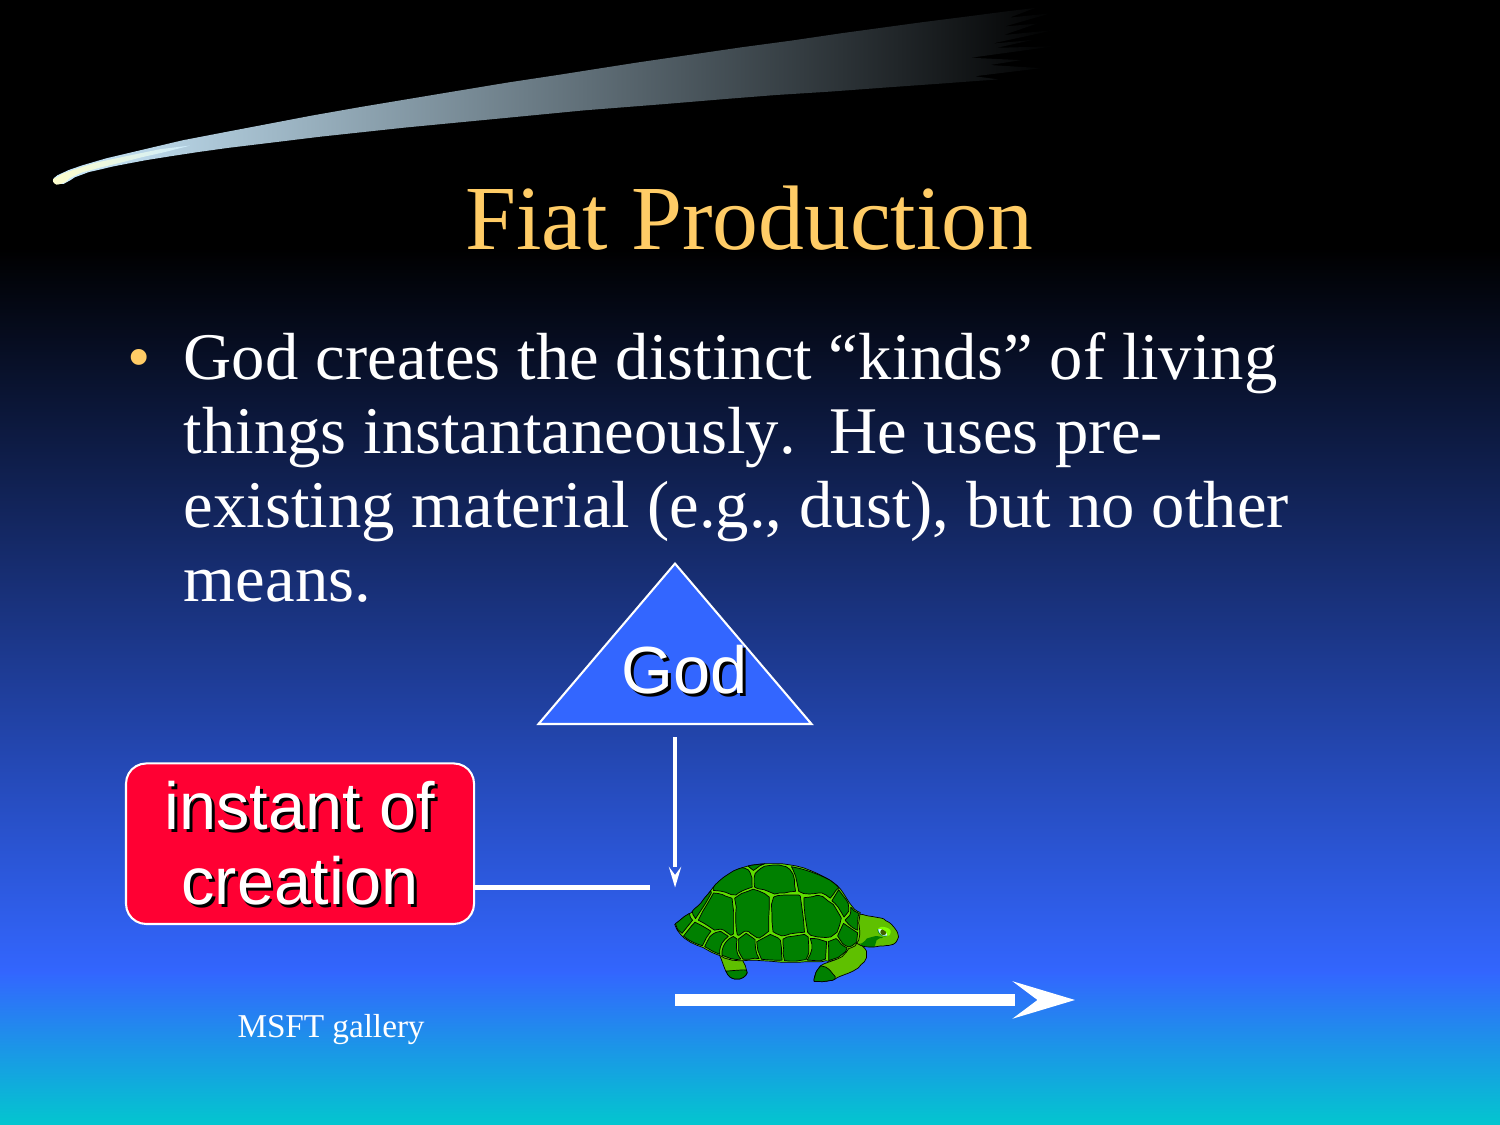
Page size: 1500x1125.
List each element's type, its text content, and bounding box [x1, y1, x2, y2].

list God creates the distinct “kinds” of living things instantaneously. He uses pre-existing material (e.g., dust), but no other means. [112, 312, 1388, 663]
chart [673, 862, 900, 983]
title Fiat Production [112, 124, 1388, 312]
text_box God [538, 563, 812, 725]
text_box instant of creation [126, 763, 475, 924]
text_box MSFT gallery [222, 1000, 748, 1053]
